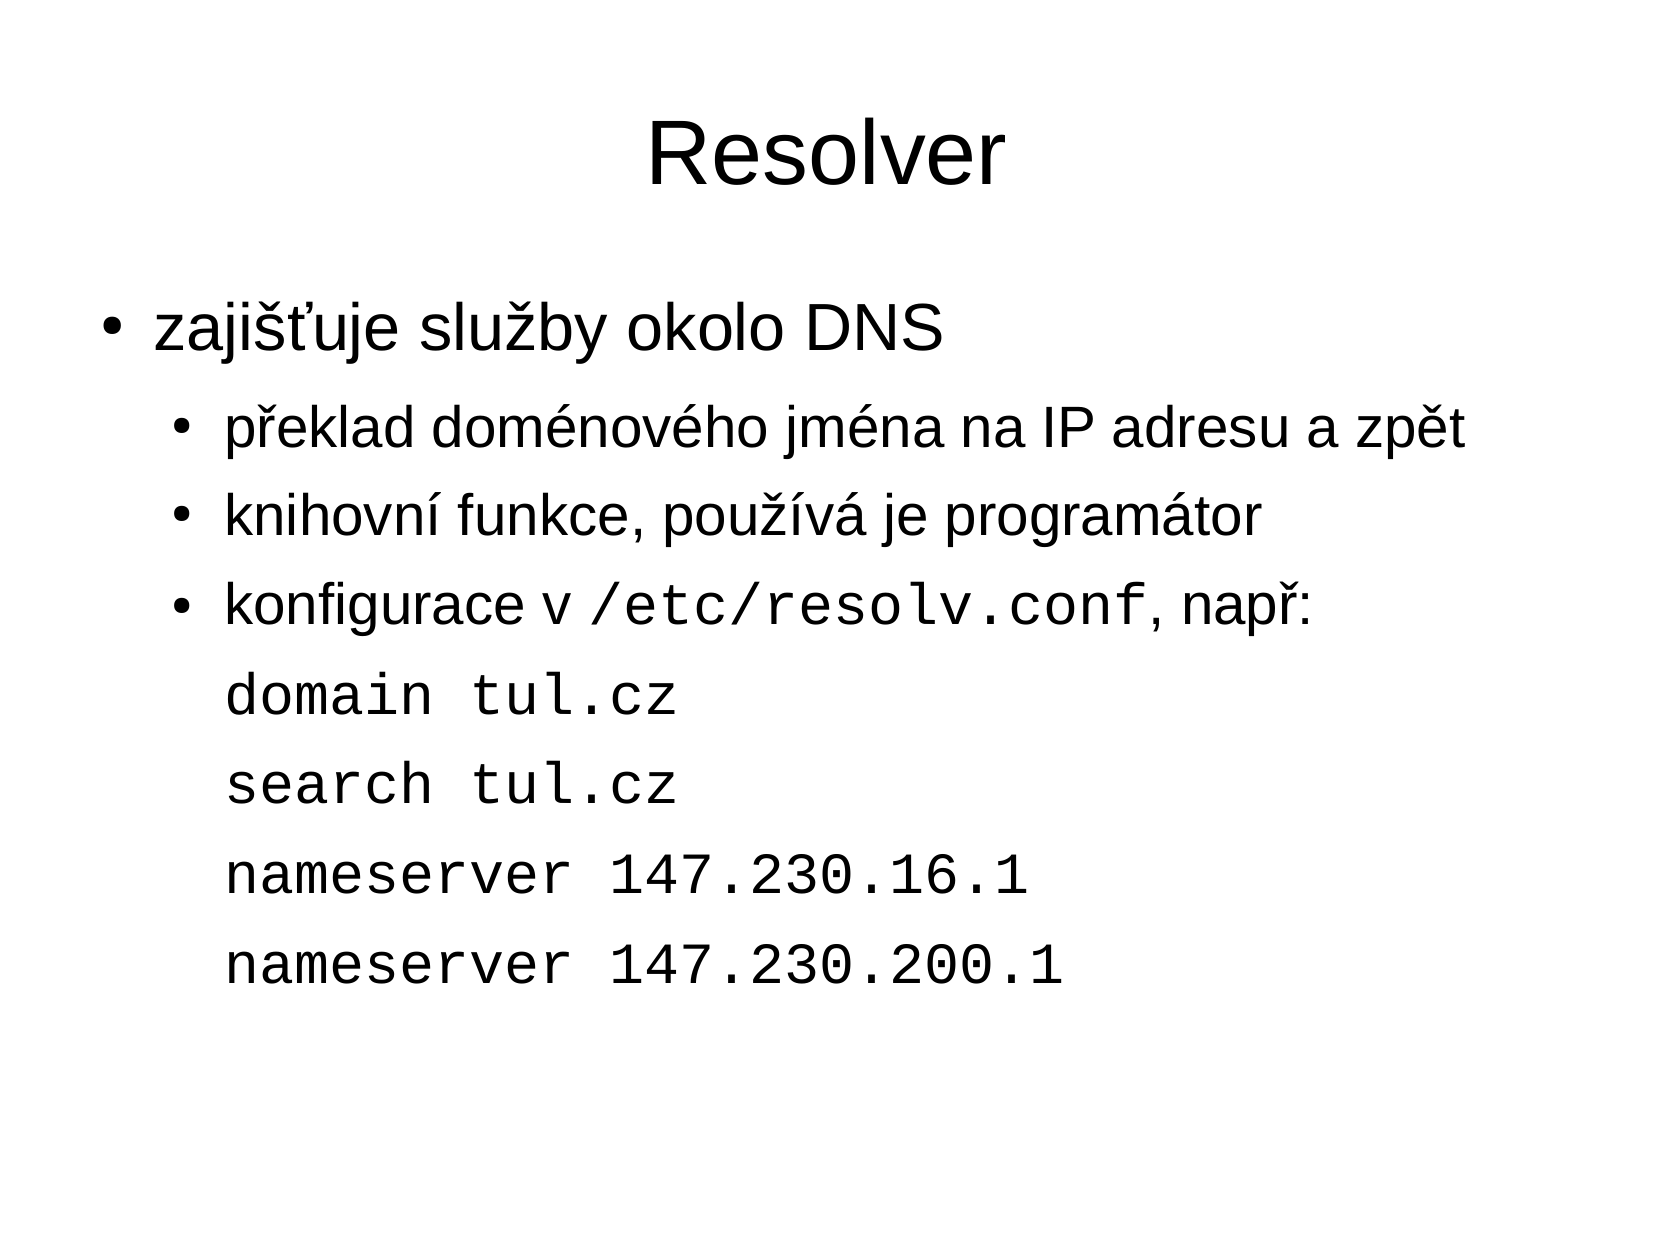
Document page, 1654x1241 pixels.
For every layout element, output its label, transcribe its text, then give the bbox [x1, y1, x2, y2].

list zajišťuje služby okolo DNS překlad doménového jména na IP adresu a zpět knihovní funkce, používá je programátor konfigurace v /etc/resolv.conf, např: domain tul.cz search tul.cz nameserver 147.230.16.1 nameserver 147.230.200.1 [82, 290, 1571, 1109]
title Resolver [82, 49, 1571, 257]
